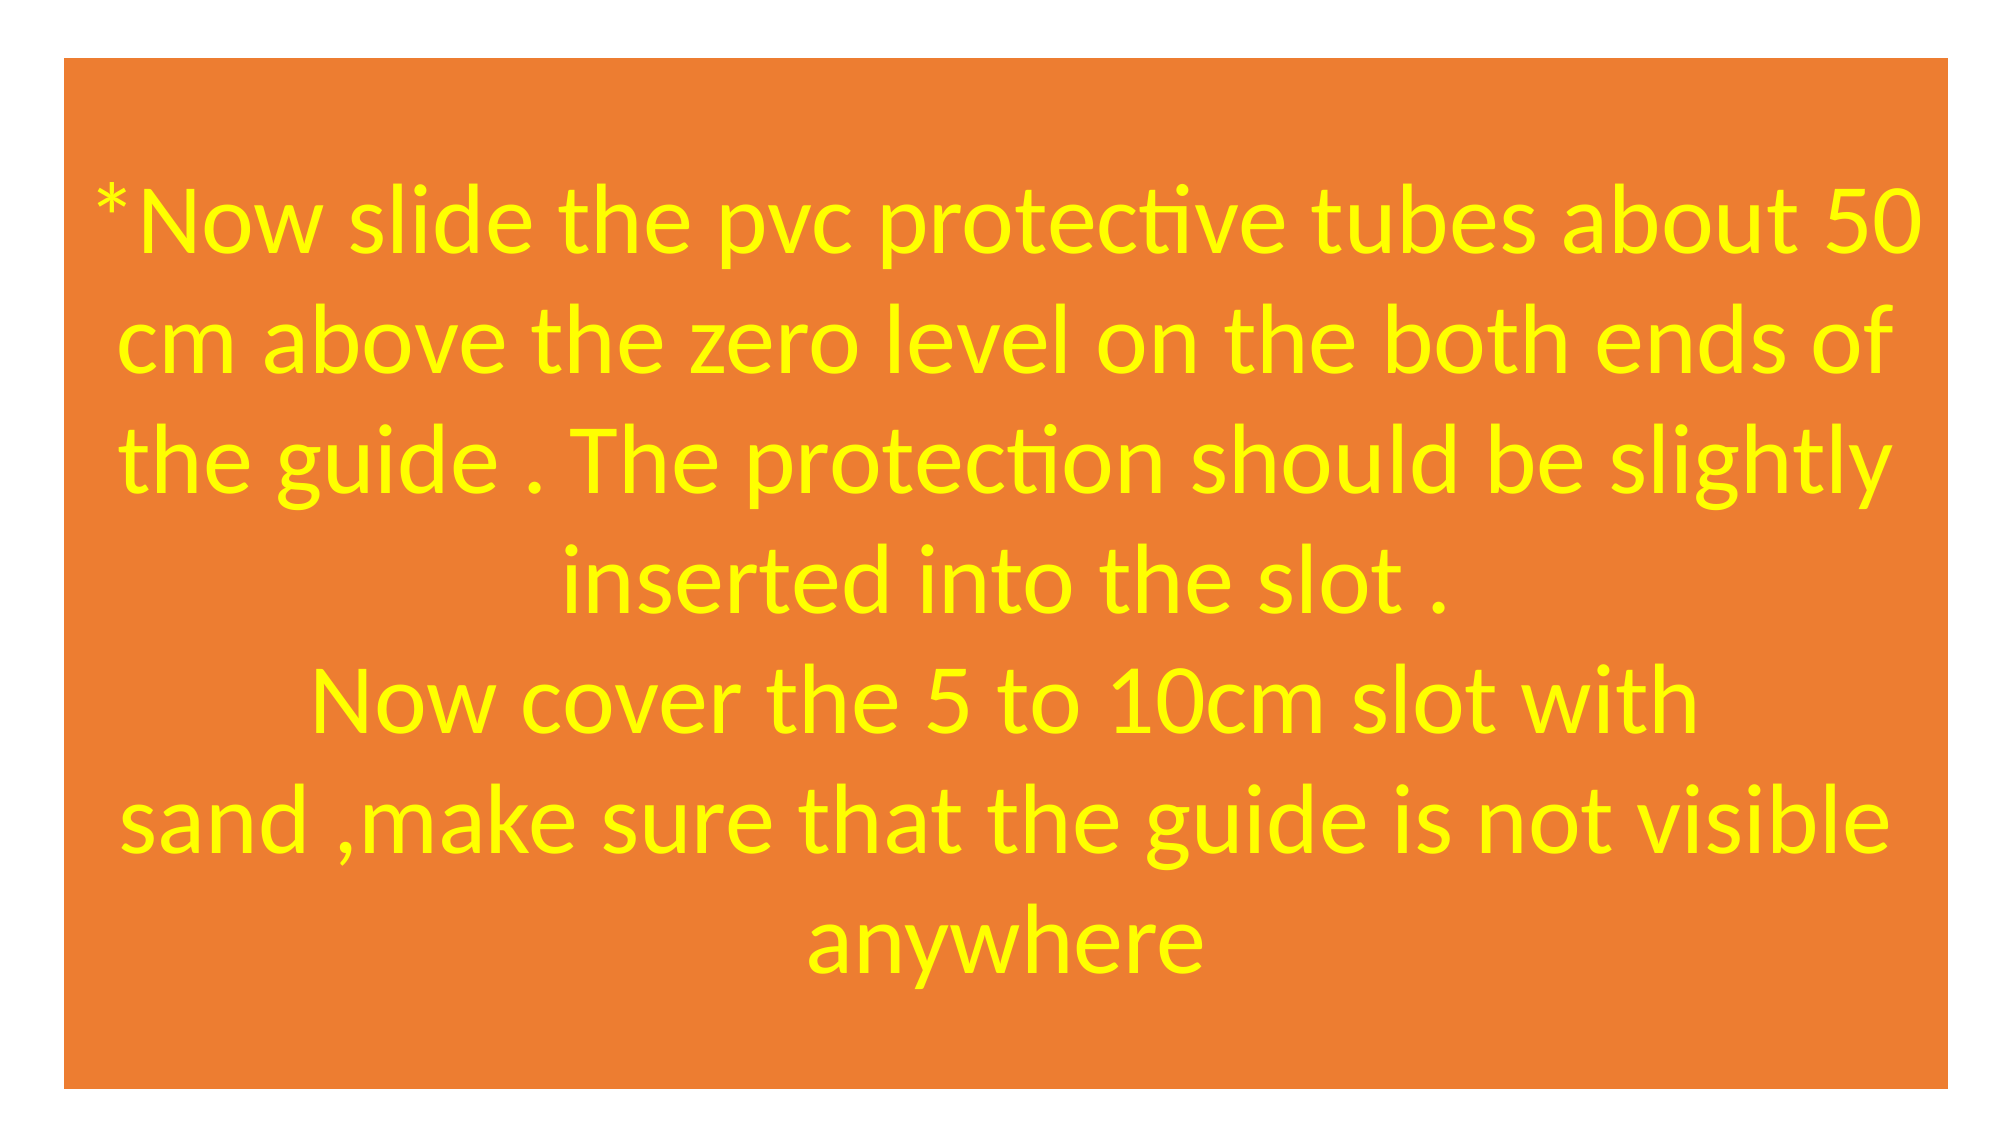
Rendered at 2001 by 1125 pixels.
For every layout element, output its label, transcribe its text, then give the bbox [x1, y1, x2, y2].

text_box *Now slide the pvc protective tubes about 50 cm above the zero level on the both ends of the guide . The protection should be slightly inserted into the slot . Now cover the 5 to 10cm slot with sand ,make sure that the guide is not visible anywhere [63, 57, 1950, 1091]
